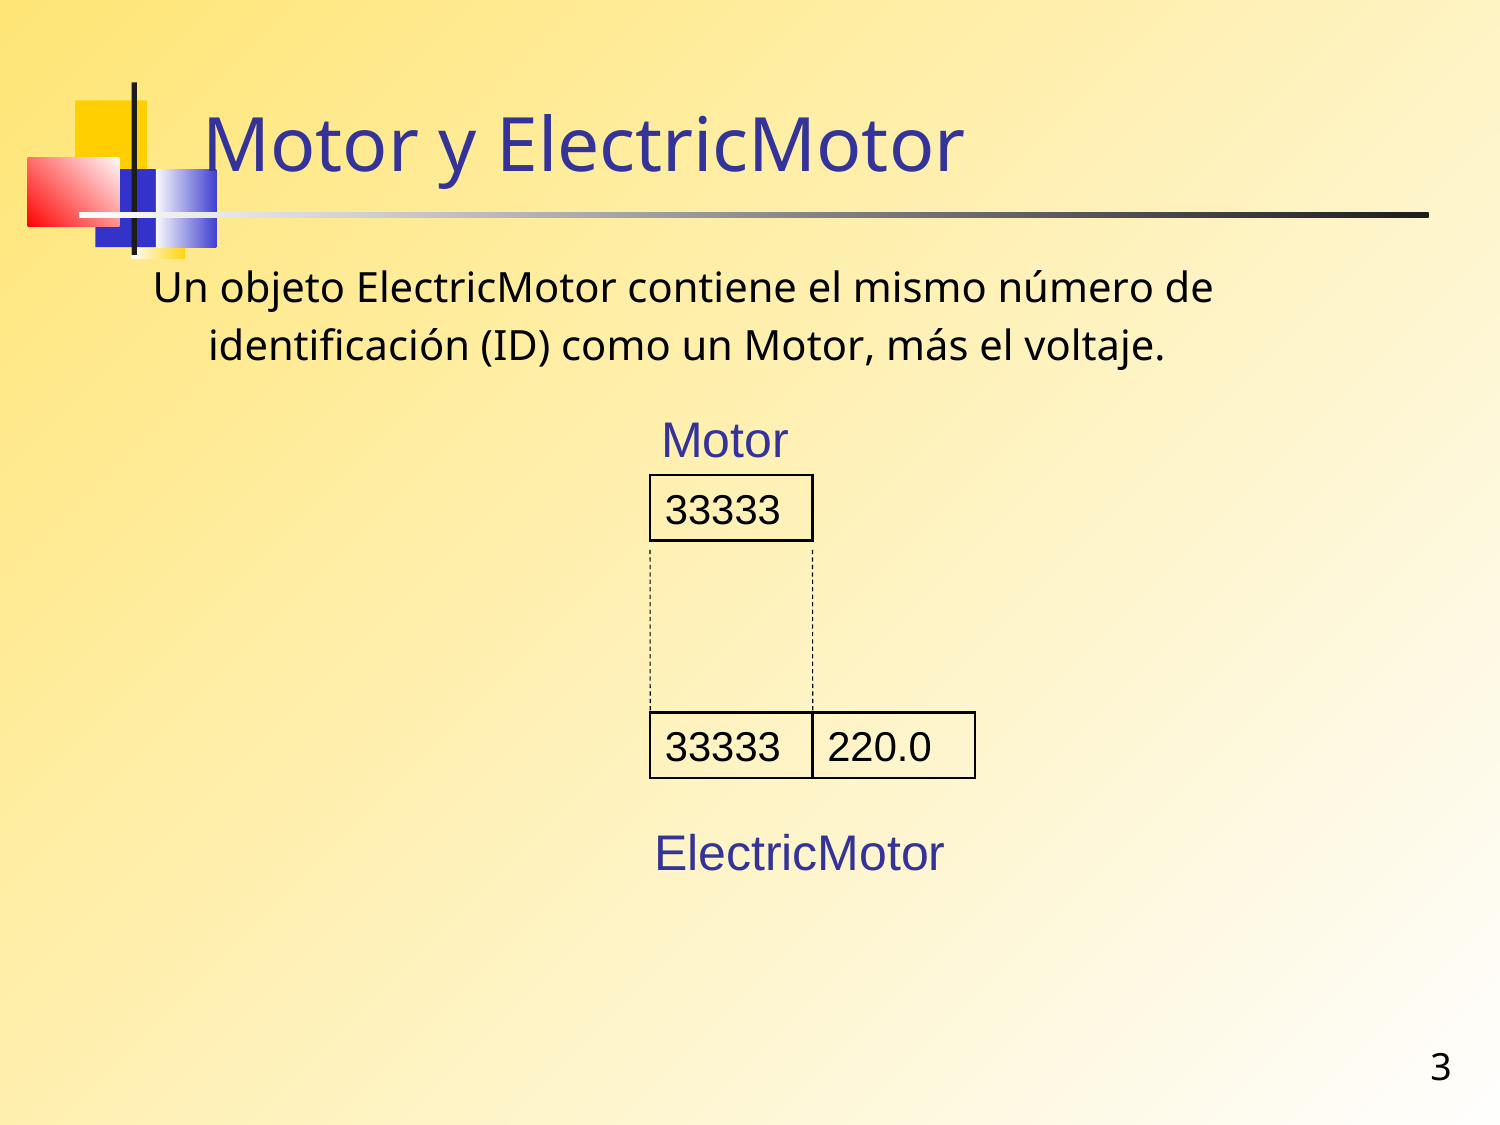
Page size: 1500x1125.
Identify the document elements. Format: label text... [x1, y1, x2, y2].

list Un objeto ElectricMotor contiene el mismo número de identificación (ID) como un Motor, más el voltaje. [137, 249, 1463, 1013]
title Motor y ElectricMotor [187, 37, 1466, 201]
